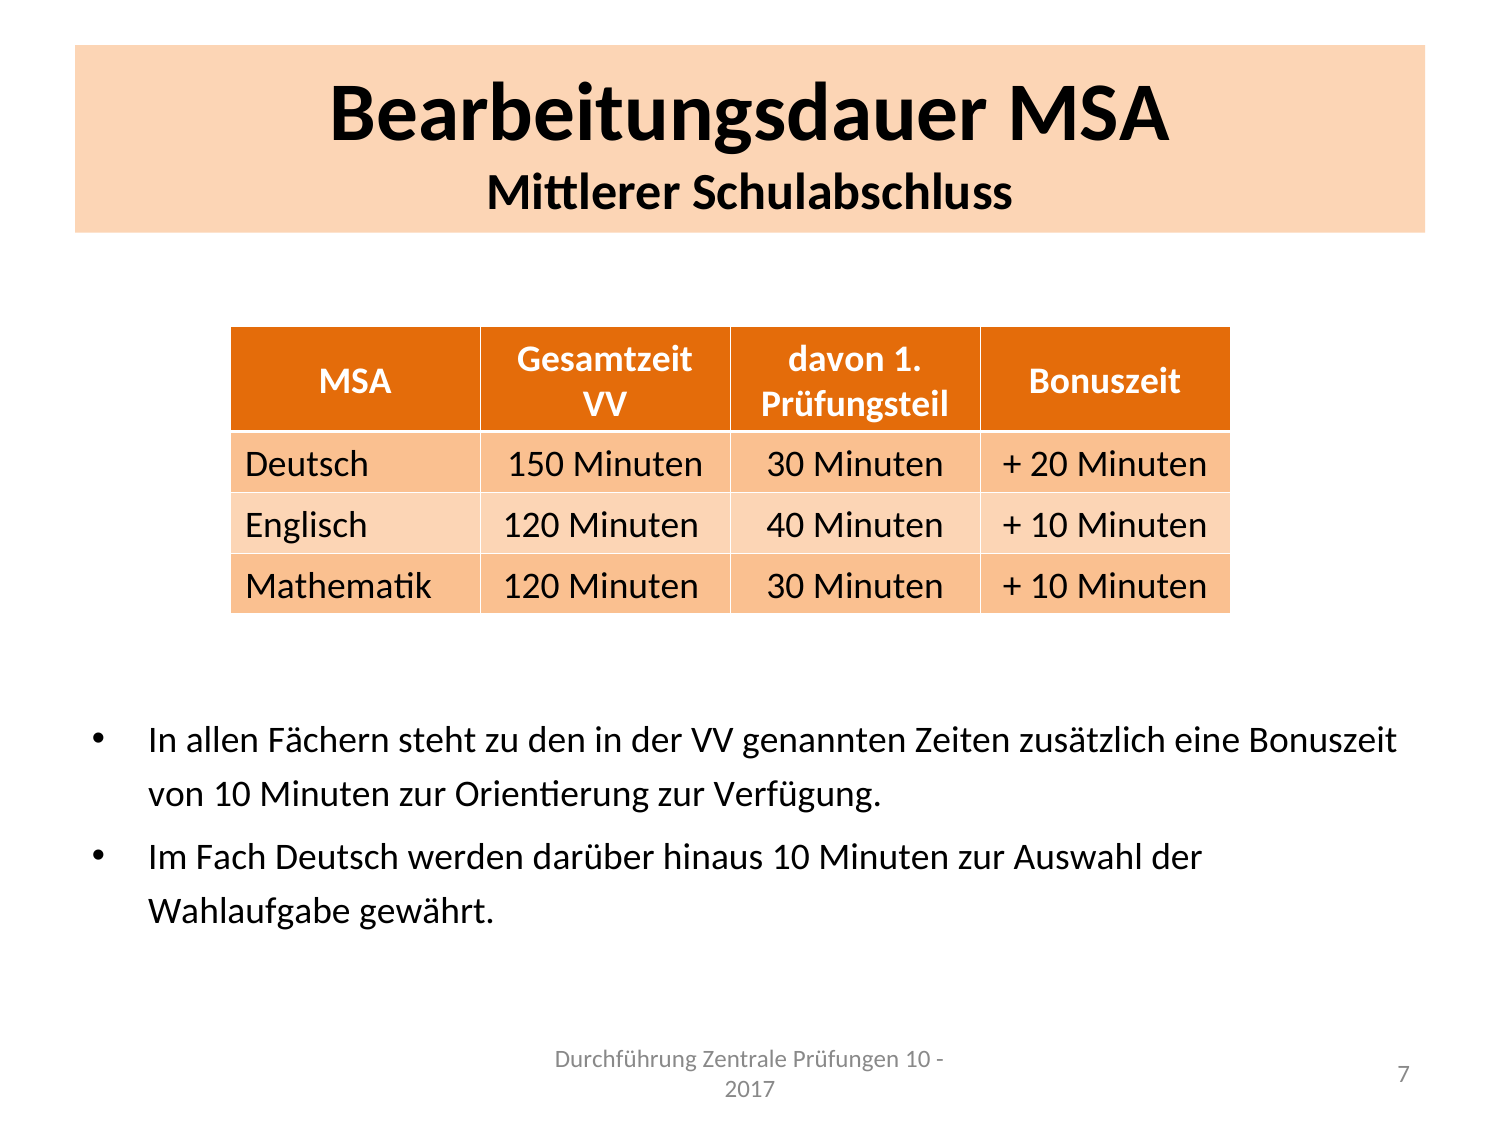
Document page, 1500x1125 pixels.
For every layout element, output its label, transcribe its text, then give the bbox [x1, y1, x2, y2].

table_cell 30 Minuten [731, 433, 980, 492]
table_cell 120 Minuten [481, 554, 730, 613]
table_cell 150 Minuten [481, 433, 730, 492]
table_cell + 10 Minuten [981, 493, 1230, 553]
table_header MSA [231, 327, 480, 430]
table_cell 120 Minuten [481, 493, 730, 553]
table_cell Englisch [231, 493, 480, 553]
text_box Durchführung Zentrale Prüfungen 10 - 2017 [512, 1042, 988, 1103]
title Bearbeitungsdauer MSA Mittlerer Schulabschluss [75, 45, 1426, 233]
table_cell + 20 Minuten [981, 433, 1230, 492]
table_cell Deutsch [231, 433, 480, 492]
list In allen Fächern steht zu den in der VV genannten Zeiten zusätzlich eine Bonuszeit von 10 Minuten zur Orientierung zur Verfügung. Im Fach Deutsch werden darüber hinaus 10 Minuten zur Auswahl der Wahlaufgabe gewährt. [76, 255, 1427, 998]
text_box <Foliennummer> [1074, 1042, 1426, 1103]
table_header Bonuszeit [981, 327, 1230, 430]
table_cell 30 Minuten [731, 554, 980, 613]
table_header davon 1. Prüfungsteil [731, 327, 980, 430]
table_cell + 10 Minuten [981, 554, 1230, 613]
table_cell Mathematik [231, 554, 480, 613]
table_header Gesamtzeit VV [481, 327, 730, 430]
table_cell 40 Minuten [731, 493, 980, 553]
